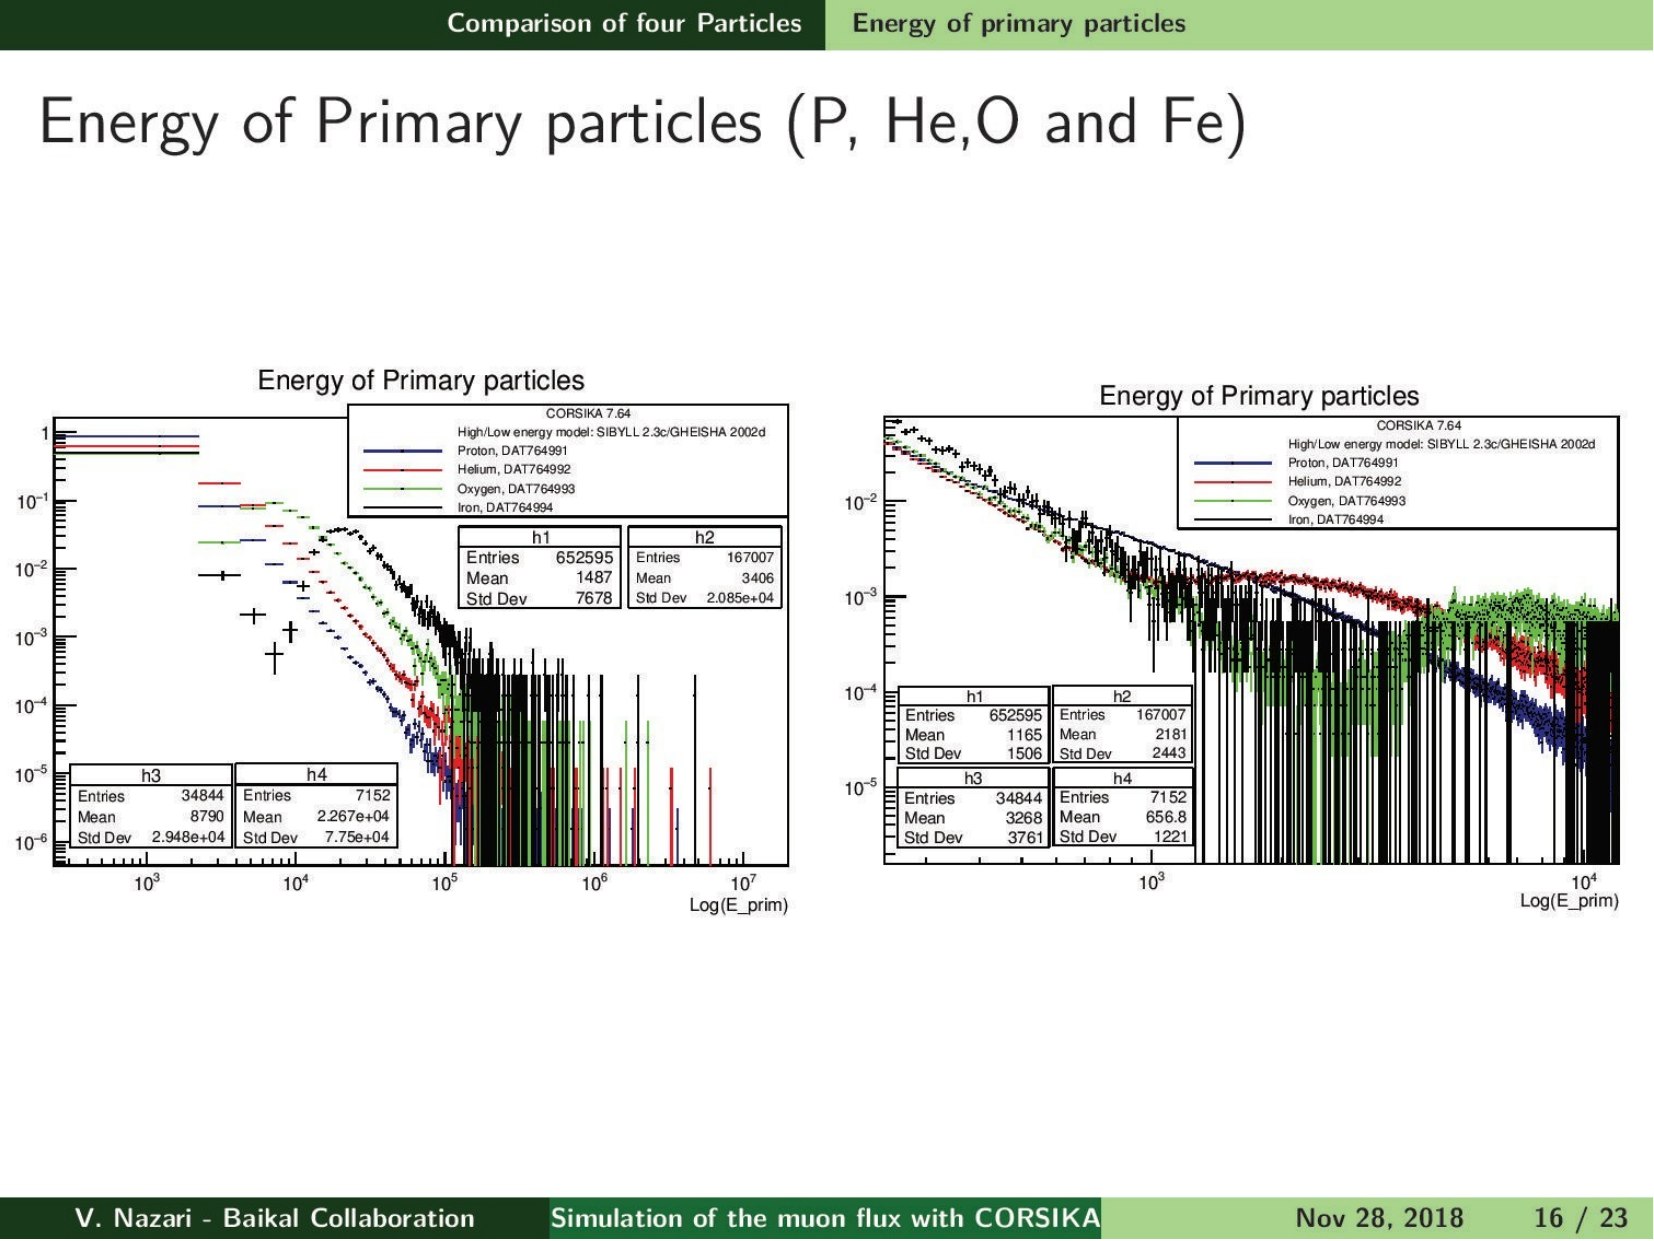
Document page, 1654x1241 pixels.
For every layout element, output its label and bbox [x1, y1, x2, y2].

text_box [0, 0, 1653, 1239]
